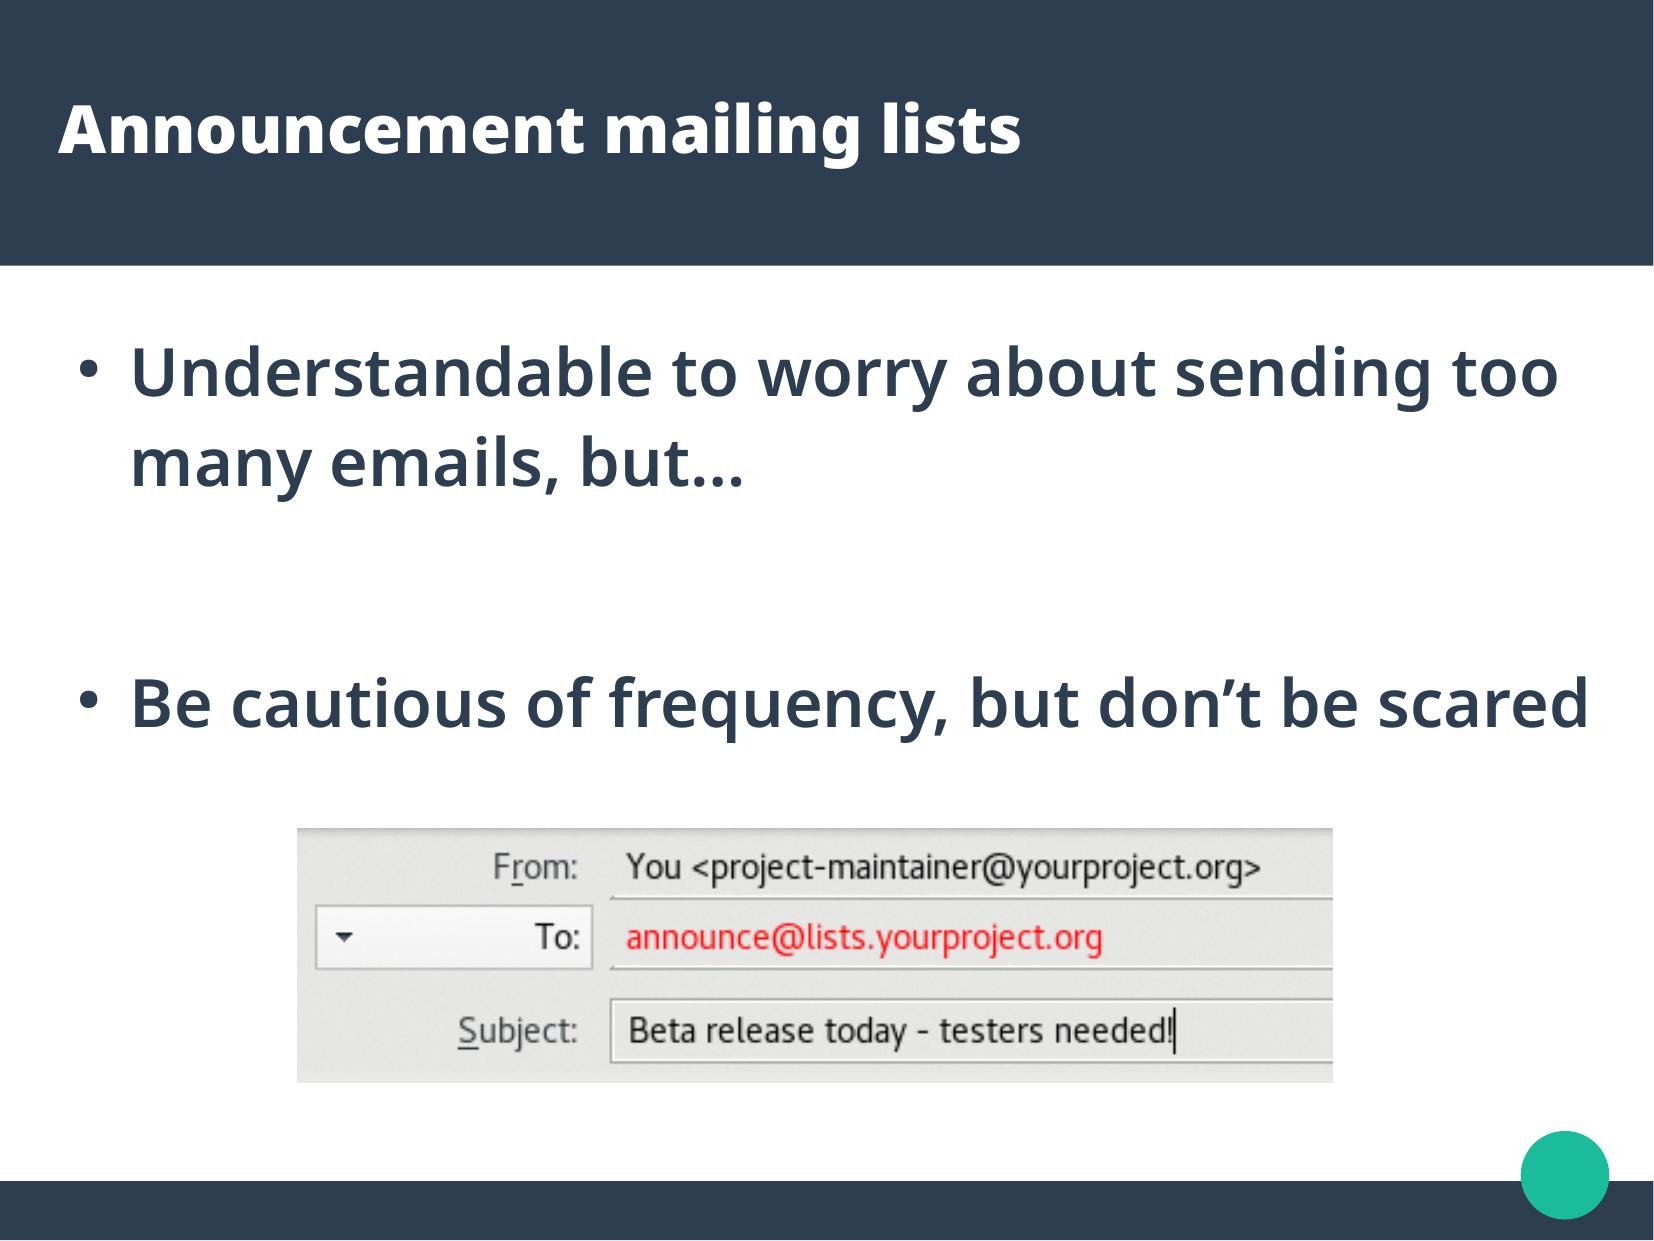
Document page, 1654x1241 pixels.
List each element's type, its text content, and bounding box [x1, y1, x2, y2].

title Announcement mailing lists [59, 49, 1595, 207]
list Understandable to worry about sending too many emails, but… Be cautious of frequency, but don’t be scared [59, 324, 1595, 1152]
picture [297, 828, 1333, 1083]
